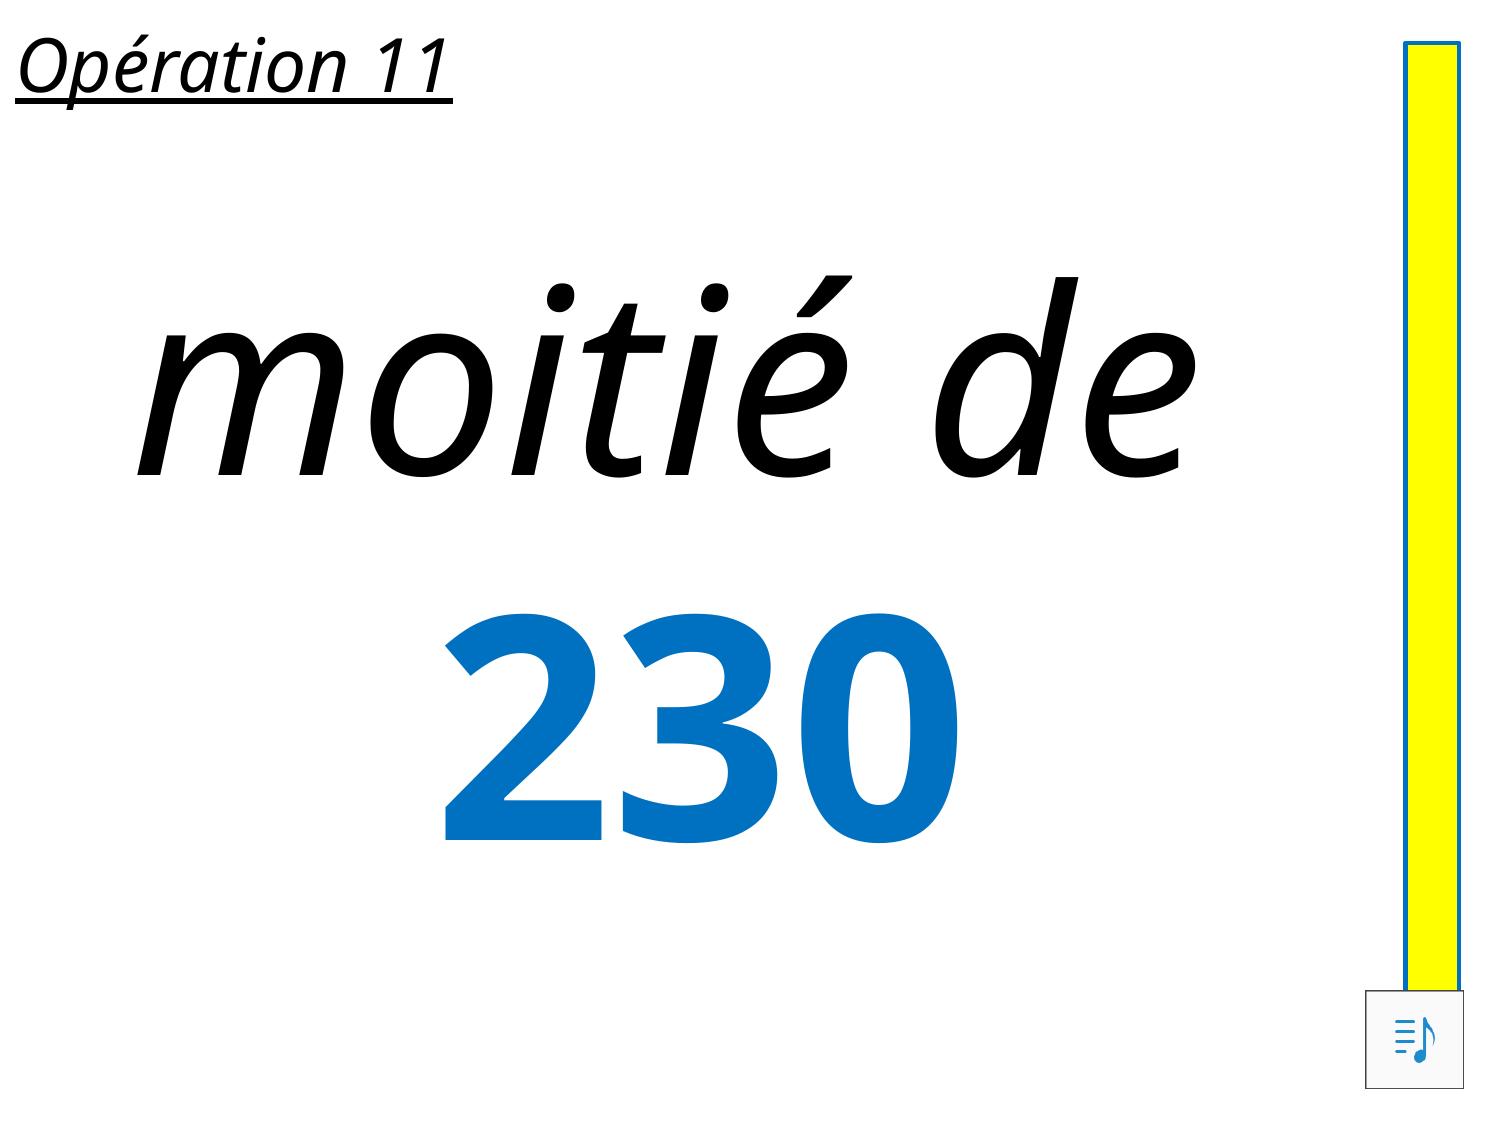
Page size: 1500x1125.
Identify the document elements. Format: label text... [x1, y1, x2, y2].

text_box moitié de 230 [0, 207, 1403, 911]
text_box [1364, 42, 1465, 1090]
title Opération 11 [0, 0, 502, 126]
